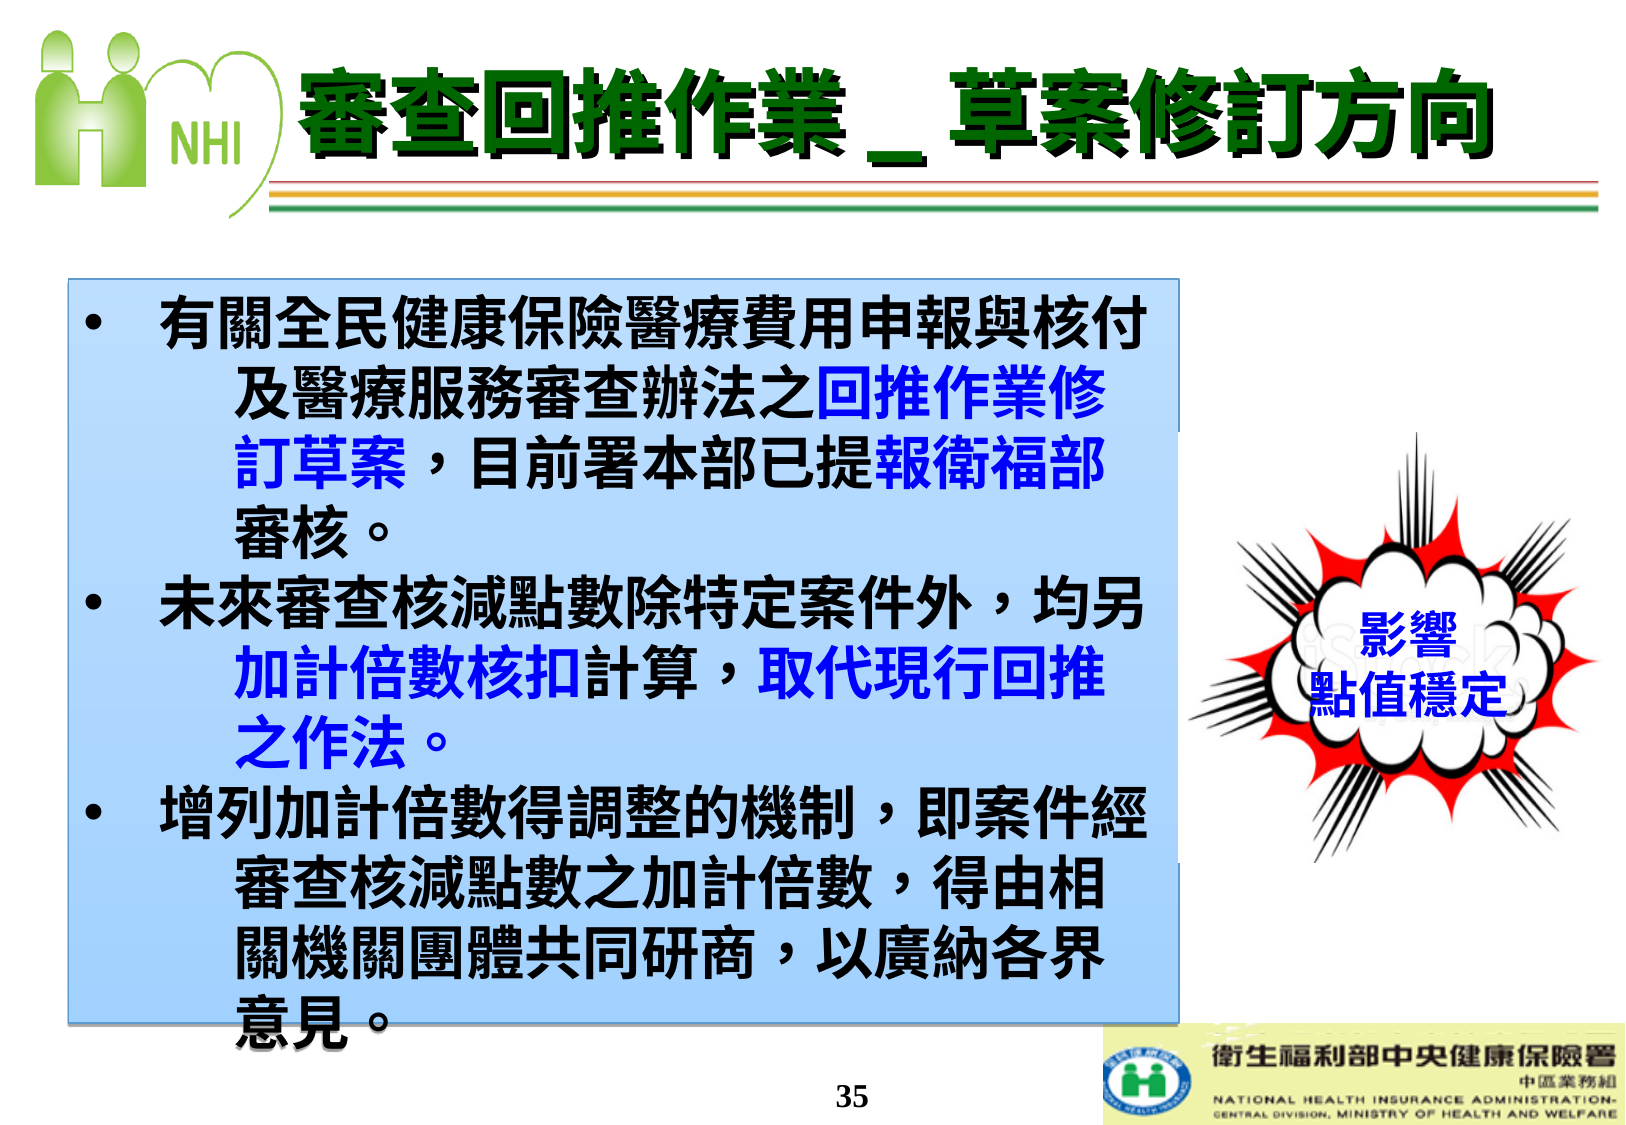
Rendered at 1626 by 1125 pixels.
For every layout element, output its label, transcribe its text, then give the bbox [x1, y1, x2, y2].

picture [1178, 732, 1625, 863]
text_box 影響 點值穩定 [1162, 596, 1625, 732]
text_box 審查回推作業_草案修訂方向 [246, 19, 1545, 200]
picture [1178, 432, 1625, 596]
text_box 有關全民健康保險醫療費用申報與核付及醫療服務審查辦法之回推作業修訂草案，目前署本部已提報衛福部審核。 未來審查核減點數除特定案件外，均另加計倍數核扣計算，取代現行回推之作法。 增列加計倍數得調整的機制，即案件經審查核減點數之加計倍數，得由相關機關團體共同研商，以廣納各界意見。 [68, 279, 1179, 1023]
